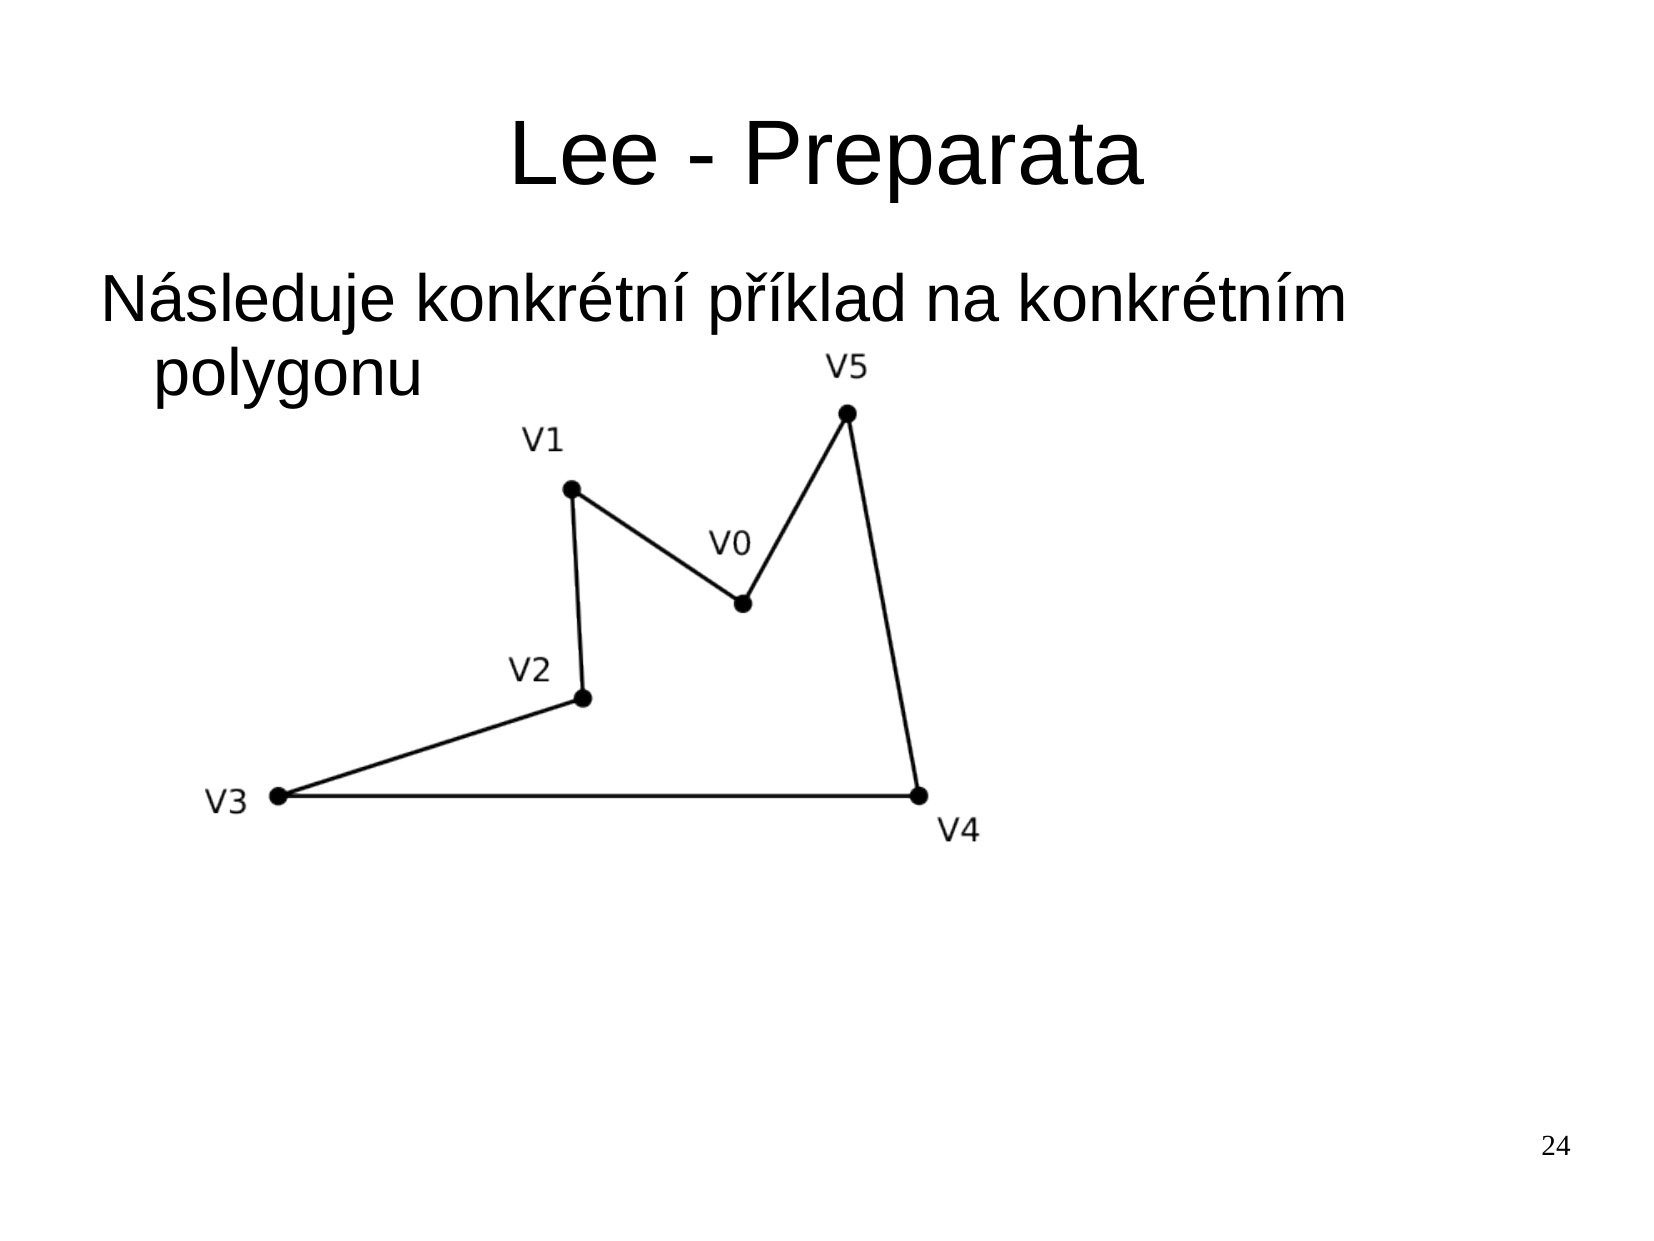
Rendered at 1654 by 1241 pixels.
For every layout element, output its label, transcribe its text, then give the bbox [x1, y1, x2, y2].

list Následuje konkrétní příklad na konkrétním polygonu [82, 260, 205, 1065]
list Následuje konkrétní příklad na konkrétním polygonu [1241, 260, 1571, 1065]
title Lee - Preparata [82, 56, 1571, 250]
picture [205, 230, 1241, 1241]
